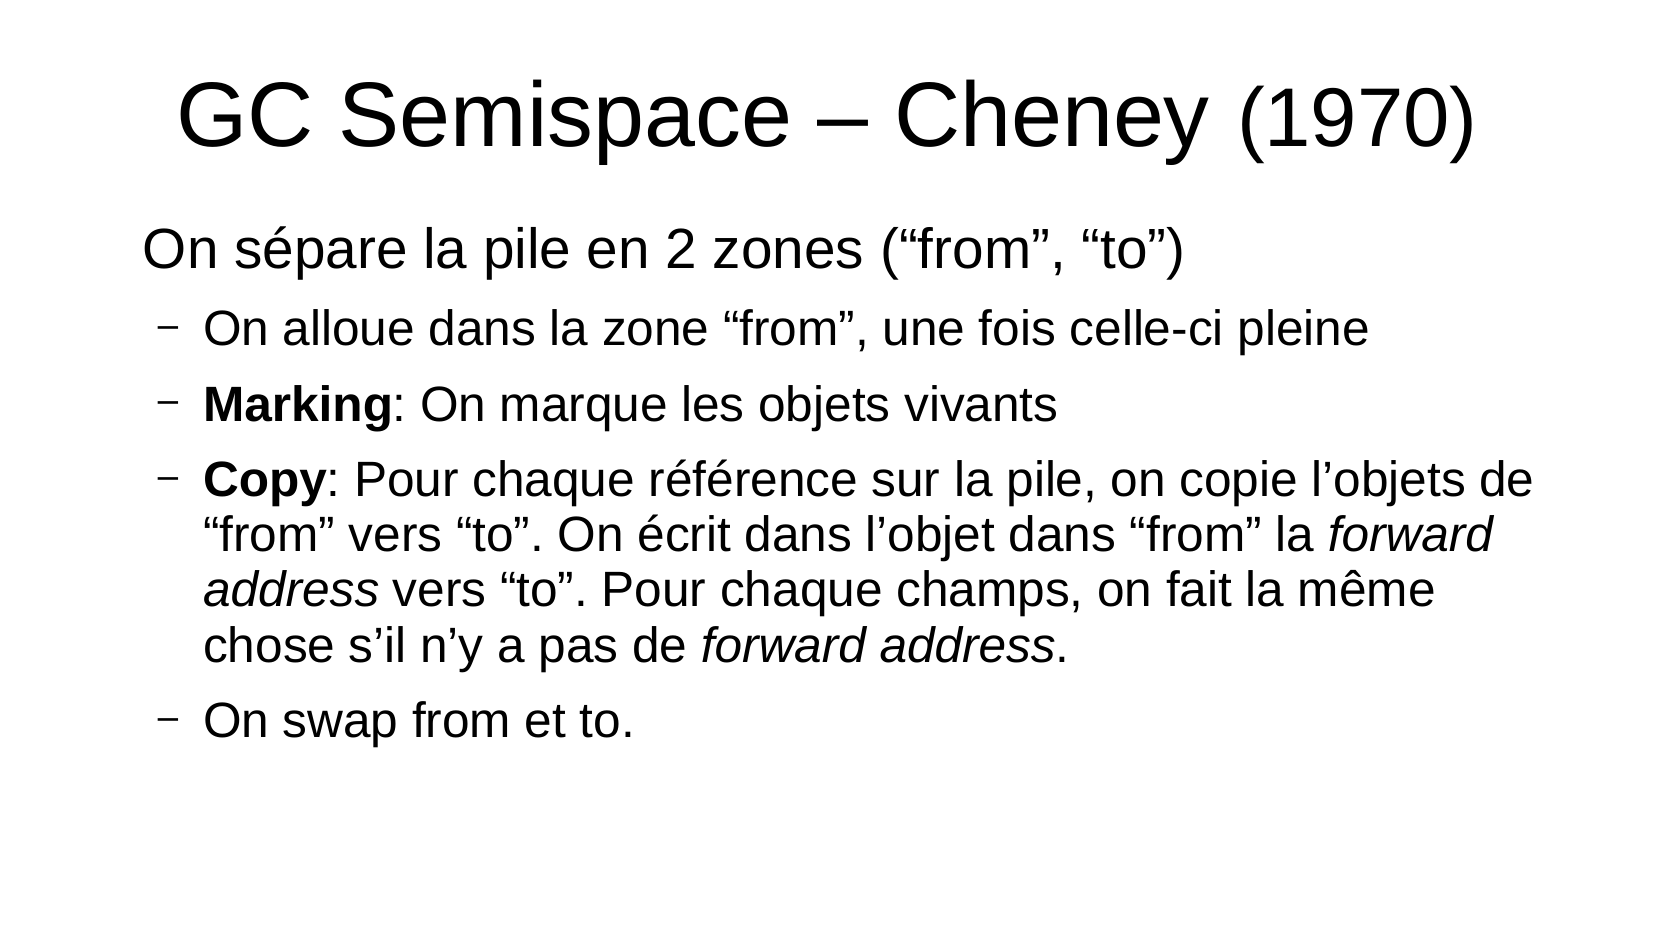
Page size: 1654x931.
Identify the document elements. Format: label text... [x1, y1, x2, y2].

list On sépare la pile en 2 zones (“from”, “to”) On alloue dans la zone “from”, une fois celle-ci pleine Marking: On marque les objets vivants Copy: Pour chaque référence sur la pile, on copie l’objets de “from” vers “to”. On écrit dans l’objet dans “from” la forward address vers “to”. Pour chaque champs, on fait la même chose s’il n’y a pas de forward address. On swap from et to. [82, 217, 1571, 758]
title GC Semispace – Cheney (1970) [82, 37, 1571, 193]
